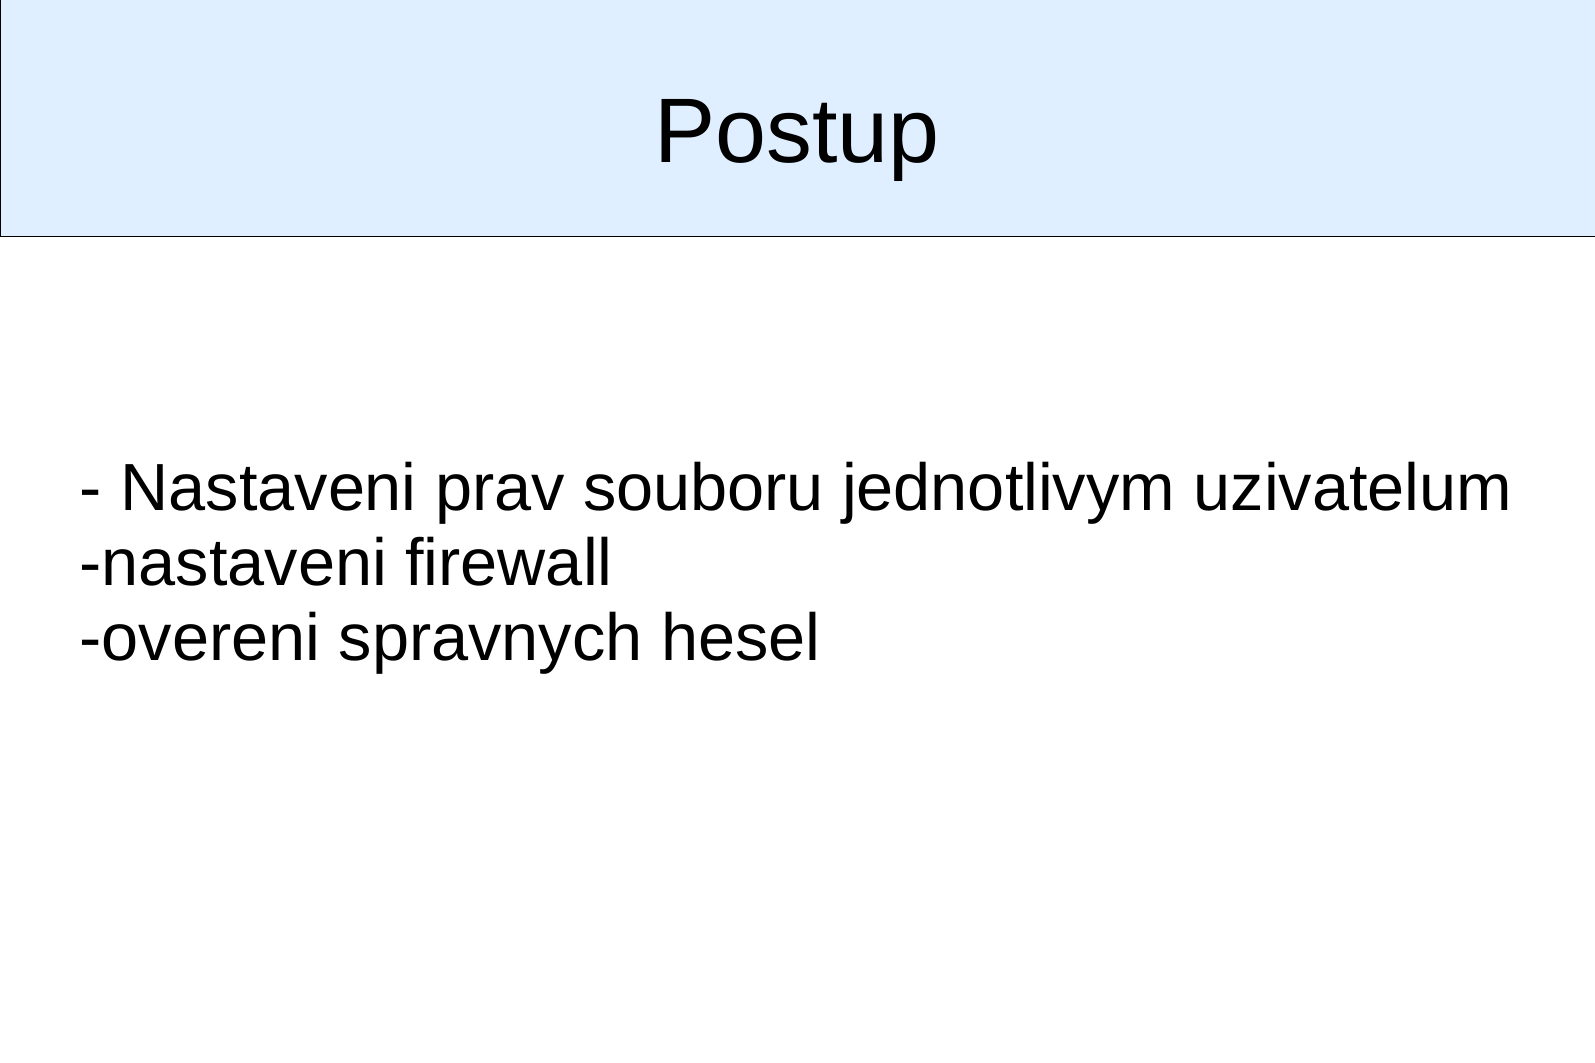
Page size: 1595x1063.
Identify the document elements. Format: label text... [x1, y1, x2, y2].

subtitle - Nastaveni prav souboru jednotlivym uzivatelum -nastaveni firewall -overeni spravnych hesel [79, 256, 1515, 943]
title Postup [79, 49, 1515, 213]
